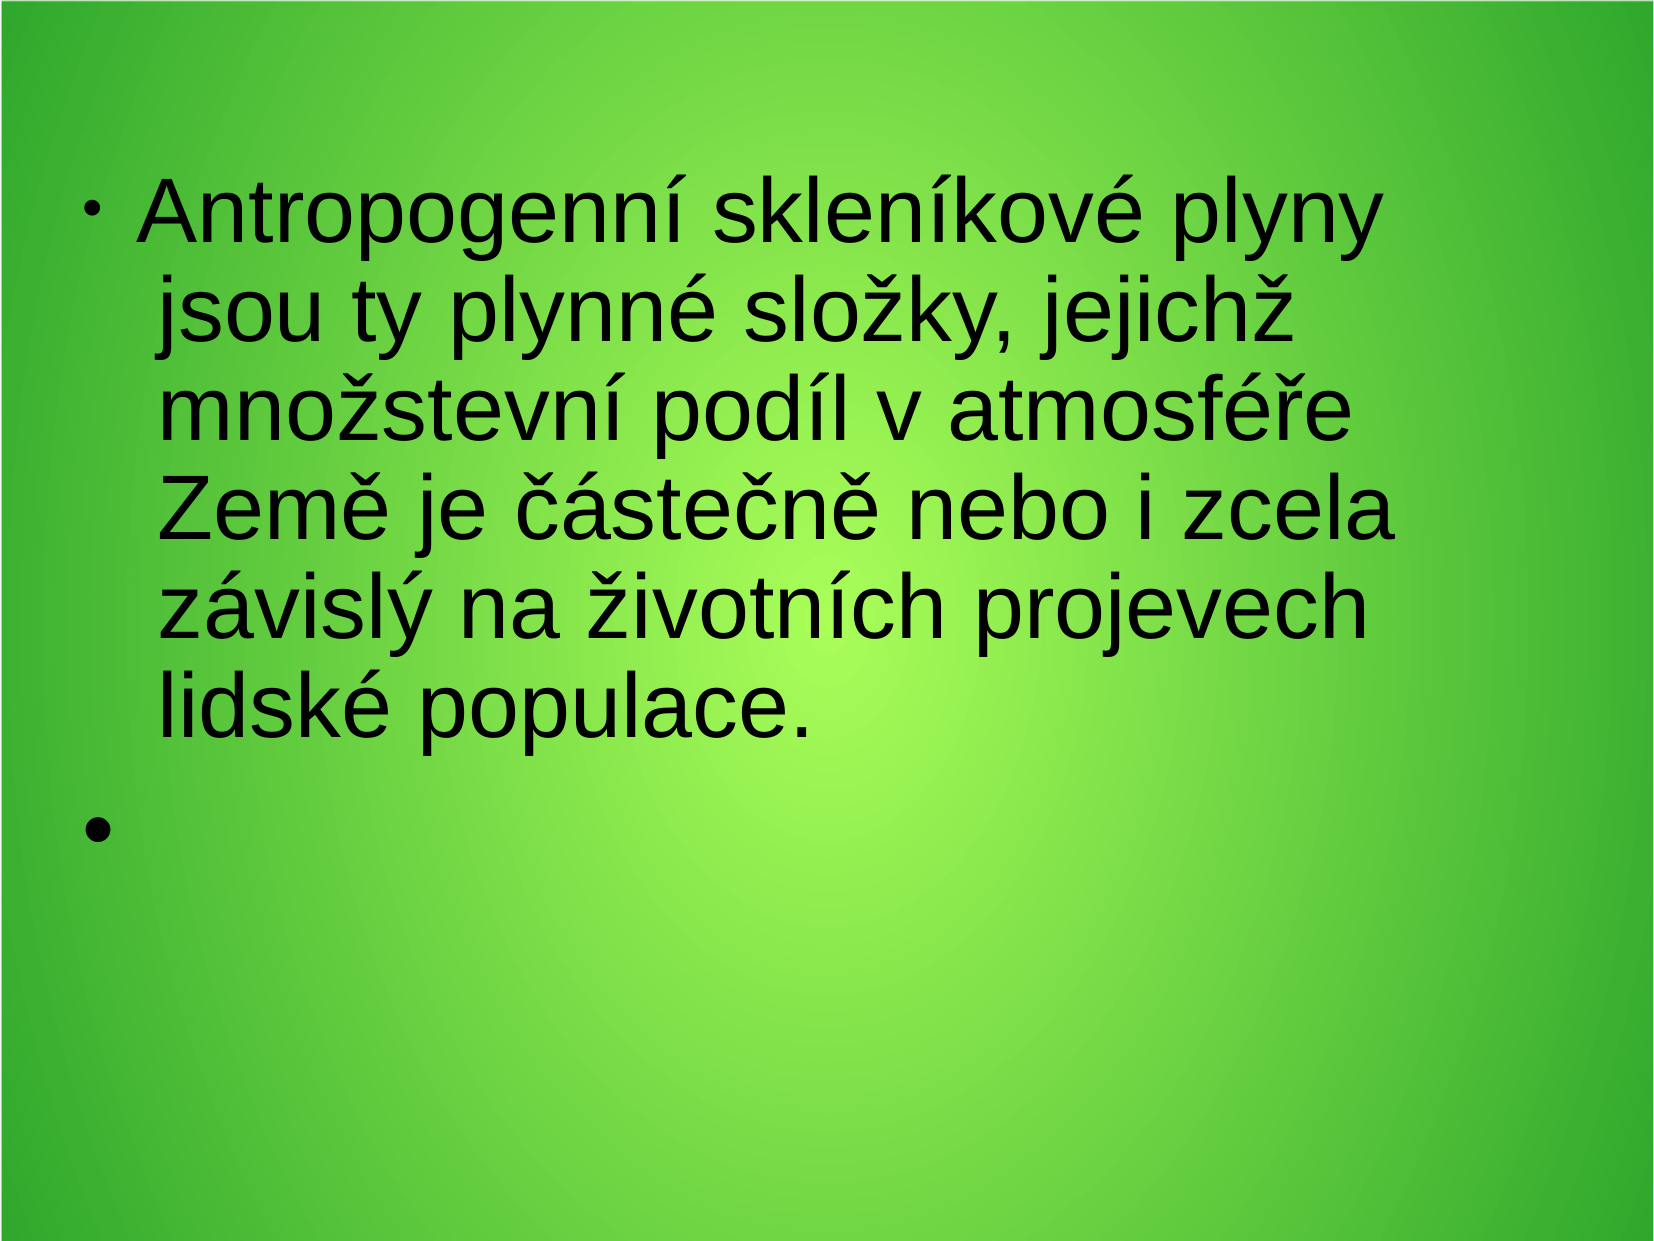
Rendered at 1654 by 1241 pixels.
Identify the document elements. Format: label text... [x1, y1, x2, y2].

subtitle Antropogenní skleníkové plyny jsou ty plynné složky, jejichž množstevní podíl v atmosféře Země je částečně nebo i zcela závislý na životních projevech lidské populace. [82, 47, 1571, 997]
